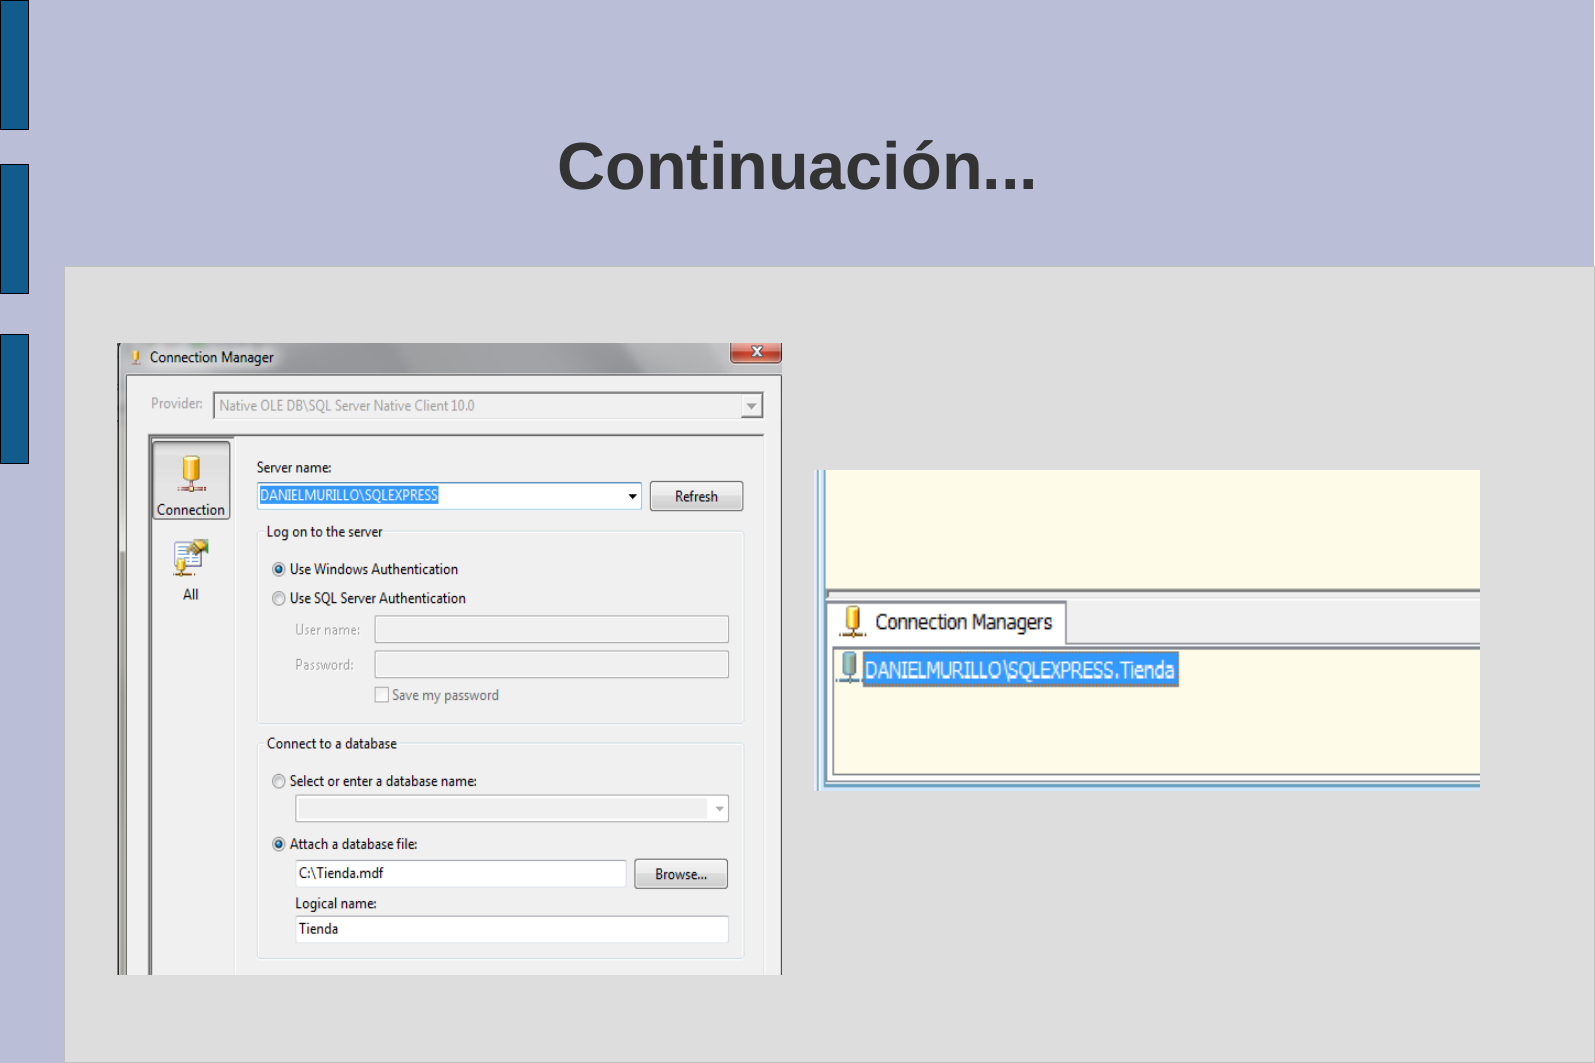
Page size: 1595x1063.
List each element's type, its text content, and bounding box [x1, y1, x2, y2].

title Continuación... [117, 78, 1479, 256]
picture [814, 470, 1480, 791]
picture [117, 343, 782, 976]
